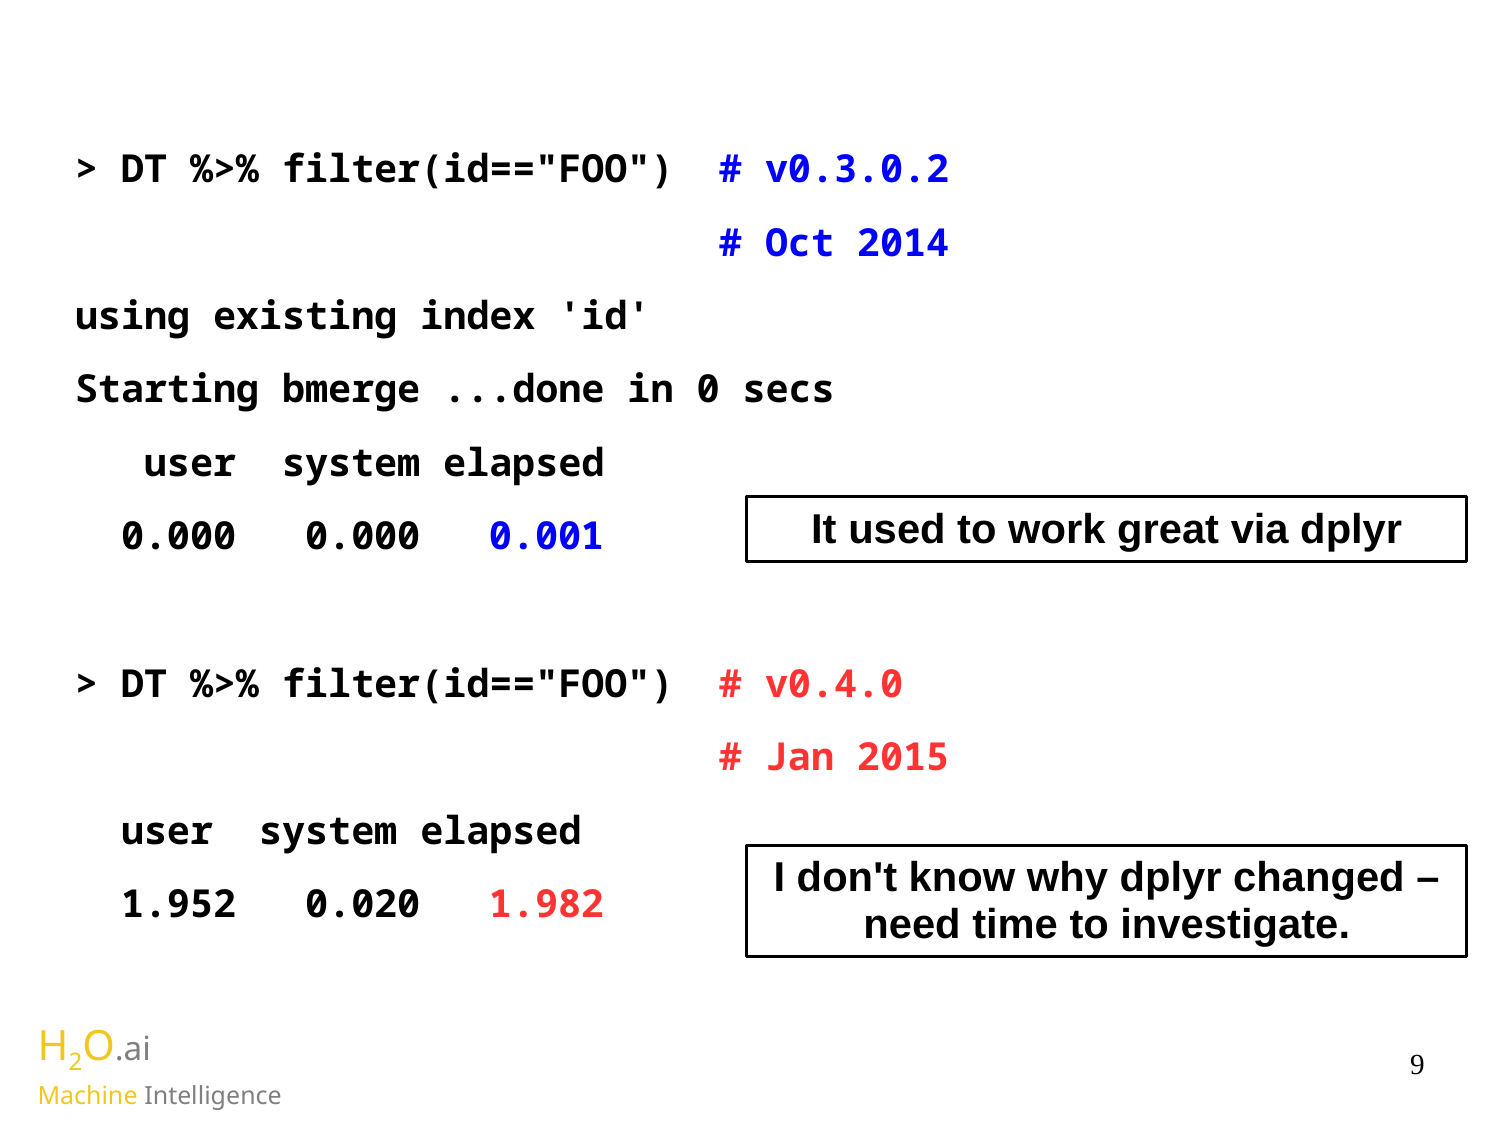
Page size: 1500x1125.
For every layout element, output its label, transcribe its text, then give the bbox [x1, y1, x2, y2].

text_box It used to work great via dplyr [746, 496, 1467, 562]
text_box I don't know why dplyr changed – need time to investigate. [746, 845, 1467, 957]
list > DT %>% filter(id=="FOO") # v0.3.0.2 # Oct 2014 using existing index 'id' Starting bmerge ...done in 0 secs user system elapsed 0.000 0.000 0.001 > DT %>% filter(id=="FOO") # v0.4.0 # Jan 2015 user system elapsed 1.952 0.020 1.982 [75, 67, 1425, 1006]
